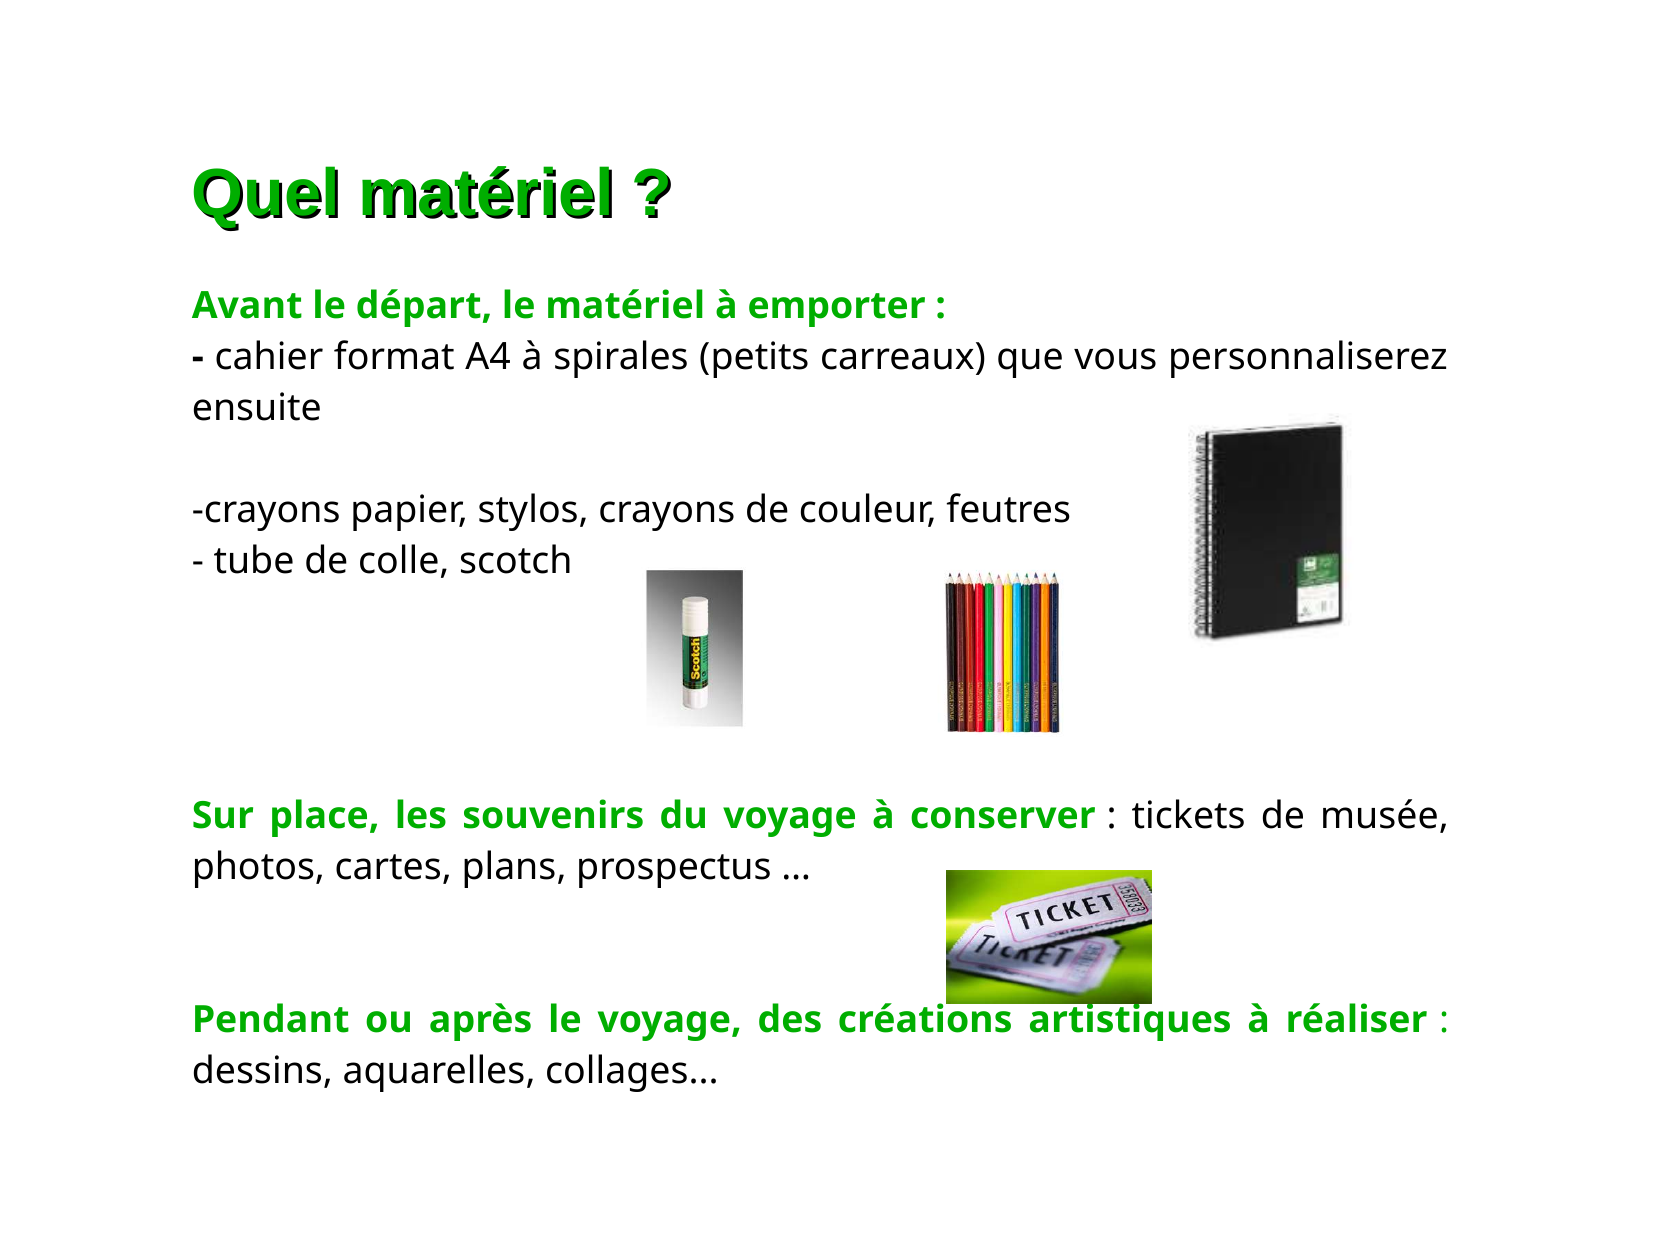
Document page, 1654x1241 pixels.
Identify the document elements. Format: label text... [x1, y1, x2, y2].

text_box Quel matériel ? [177, 147, 1447, 238]
text_box Avant le départ, le matériel à emporter : - cahier format A4 à spirales (petits carreaux) que vous personnaliserez ensuite -crayons papier, stylos, crayons de couleur, feutres - tube de colle, scotch Sur place, les souvenirs du voyage à conserver : tickets de musée, photos, cartes, plans, prospectus … Pendant ou après le voyage, des créations artistiques à réaliser : dessins, aquarelles, collages... [177, 271, 1477, 1126]
picture [887, 560, 1123, 739]
picture [591, 560, 798, 736]
picture [1151, 413, 1386, 648]
picture [946, 870, 1152, 1004]
